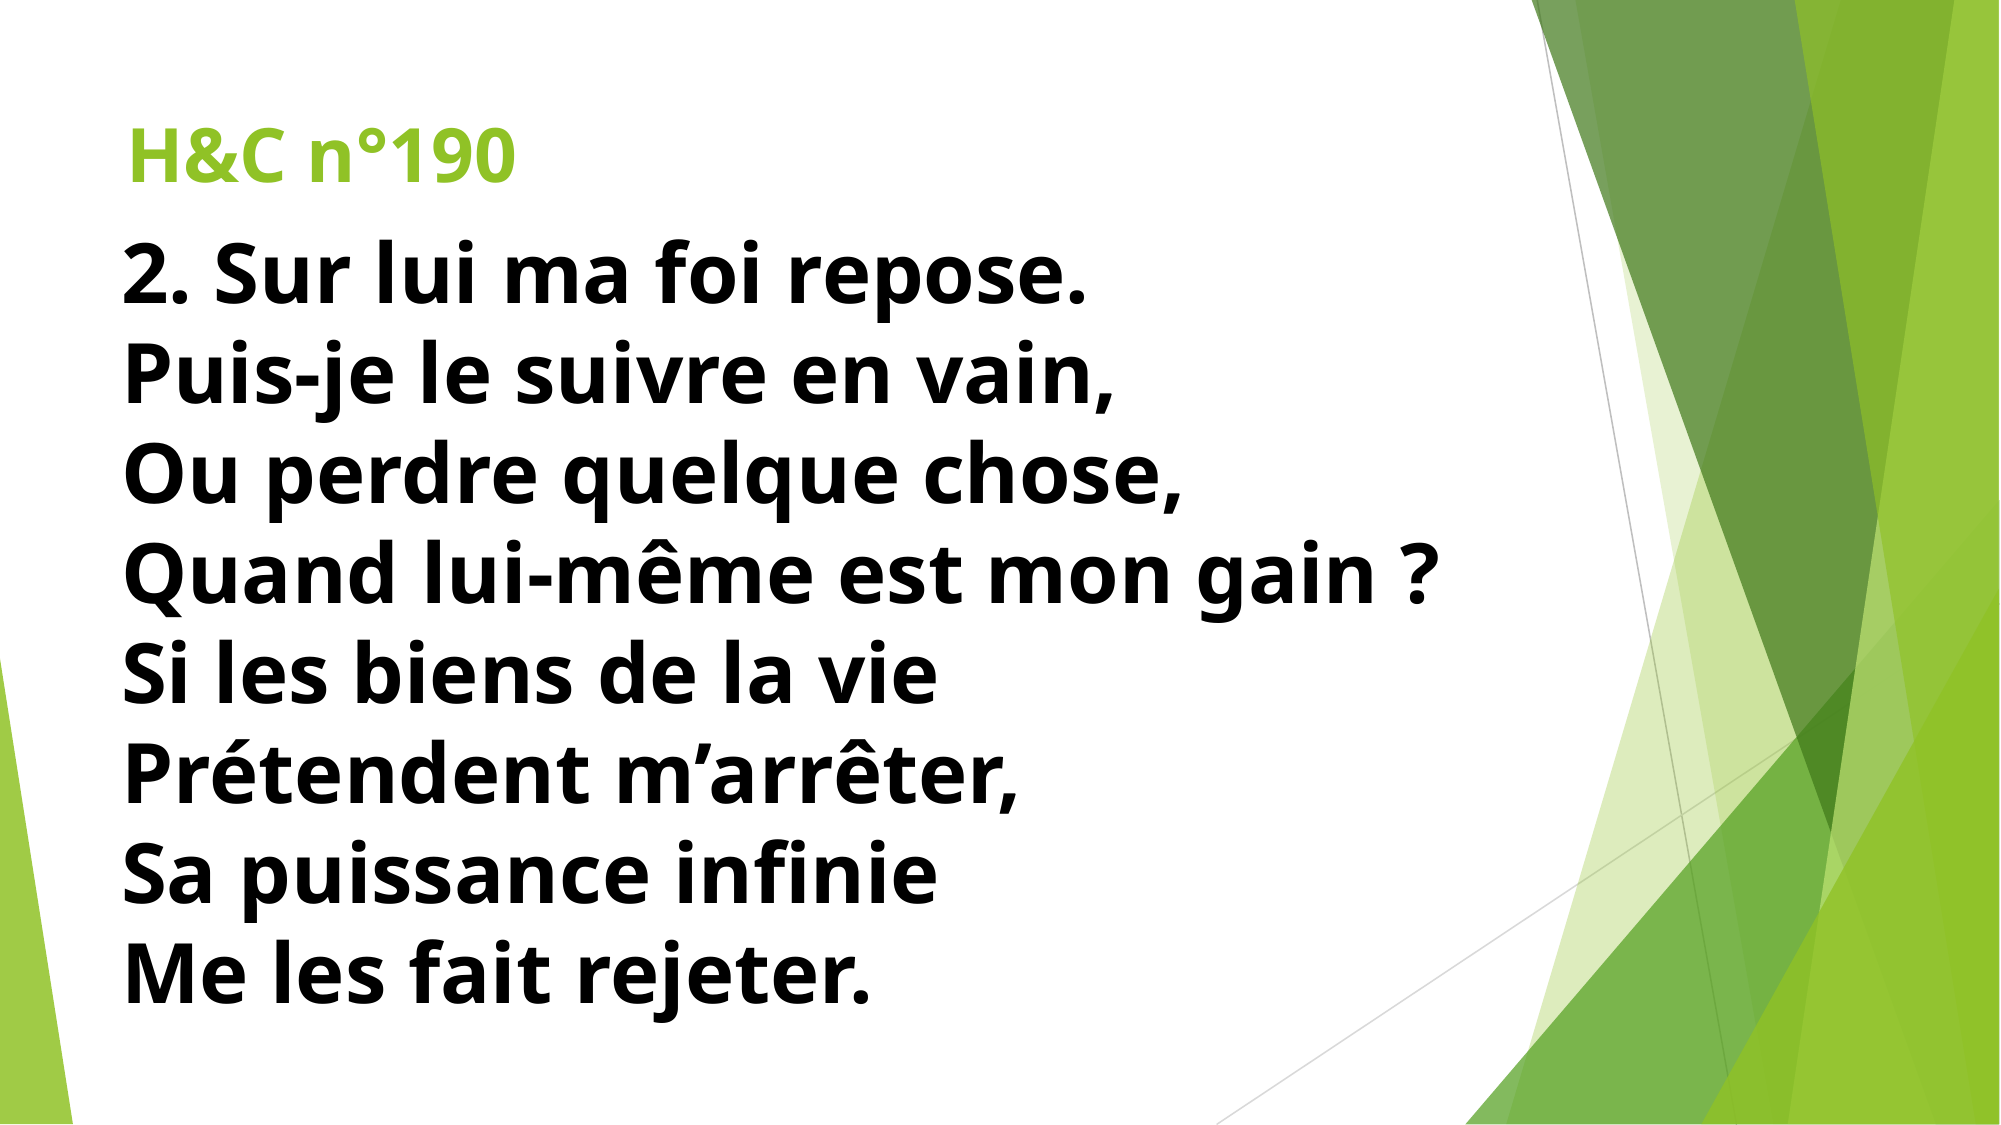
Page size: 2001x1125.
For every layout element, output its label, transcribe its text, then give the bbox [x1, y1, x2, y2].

text_box 2. Sur lui ma foi repose. Puis-je le suivre en vain, Ou perdre quelque chose, Quand lui-même est mon gain ? Si les biens de la vie Prétendent m’arrêter, Sa puissance infinie Me les fait rejeter. [106, 213, 1973, 1037]
text_box H&C n°190 [111, 99, 1522, 213]
